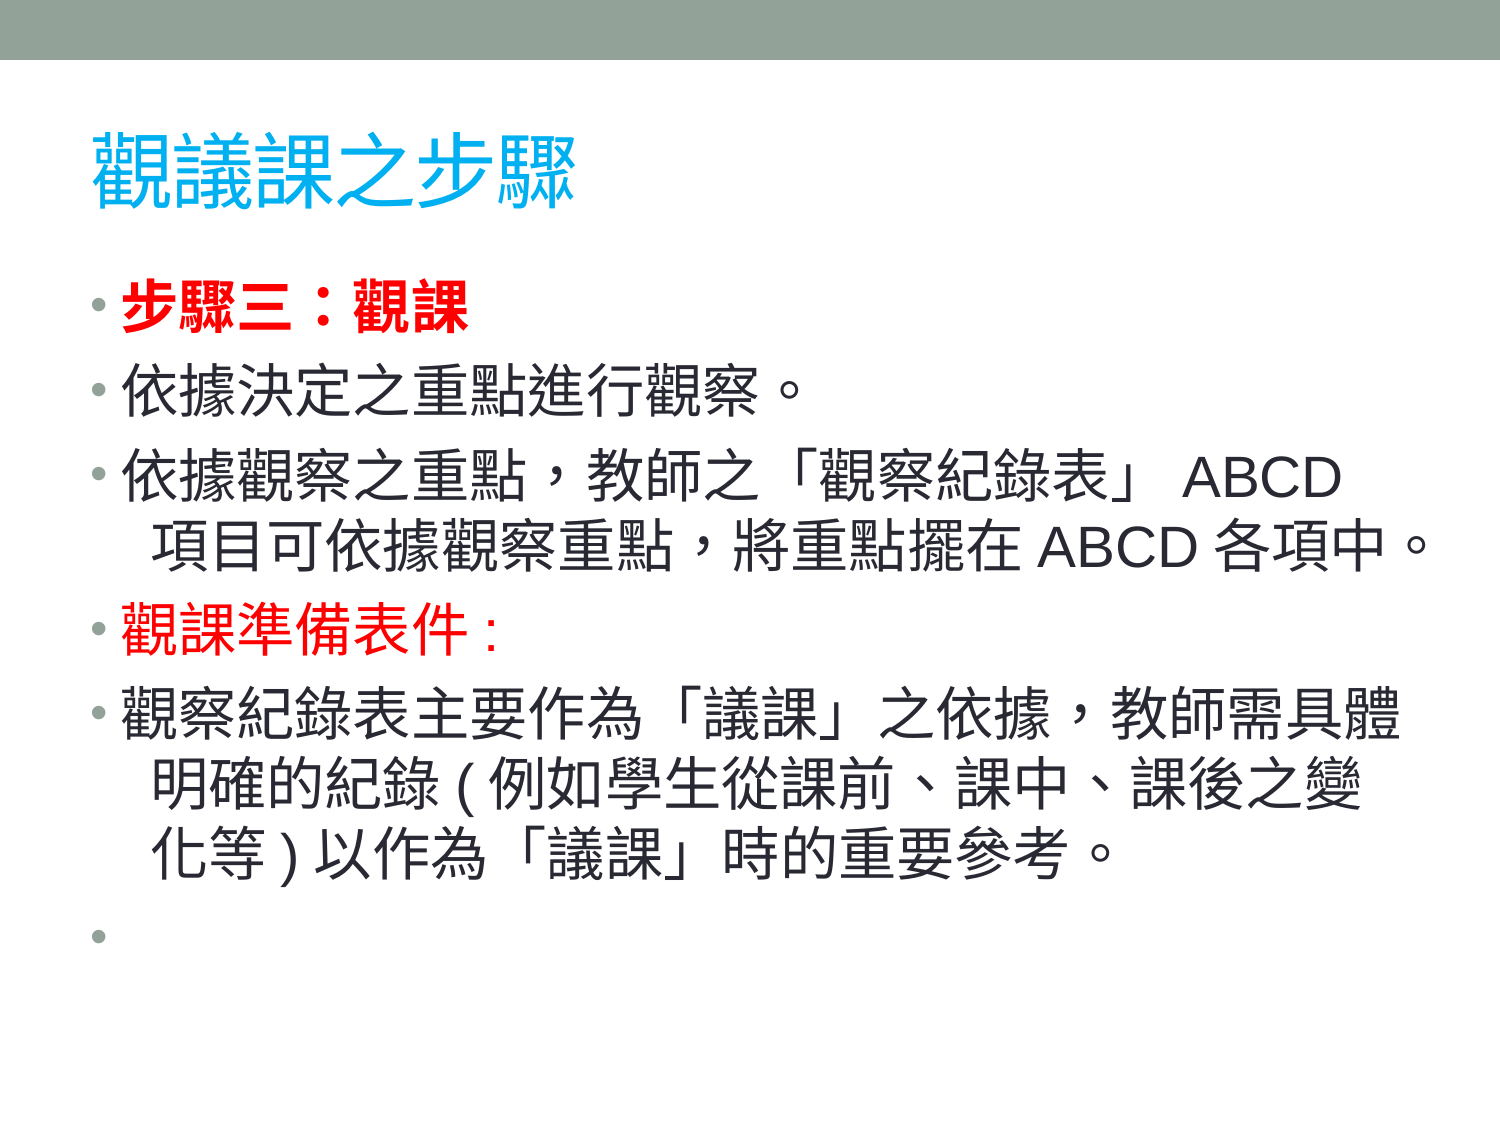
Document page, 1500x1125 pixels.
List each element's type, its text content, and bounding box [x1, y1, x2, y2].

list 步驟三：觀課 依據決定之重點進行觀察。 依據觀察之重點，教師之「觀察紀錄表」ABCD項目可依據觀察重點，將重點擺在ABCD各項中。 觀課準備表件: 觀察紀錄表主要作為「議課」之依據，教師需具體明確的紀錄(例如學生從課前、課中、課後之變化等)以作為「議課」時的重要參考。 [75, 262, 1426, 1063]
title 觀議課之步驟 [75, 87, 1426, 251]
